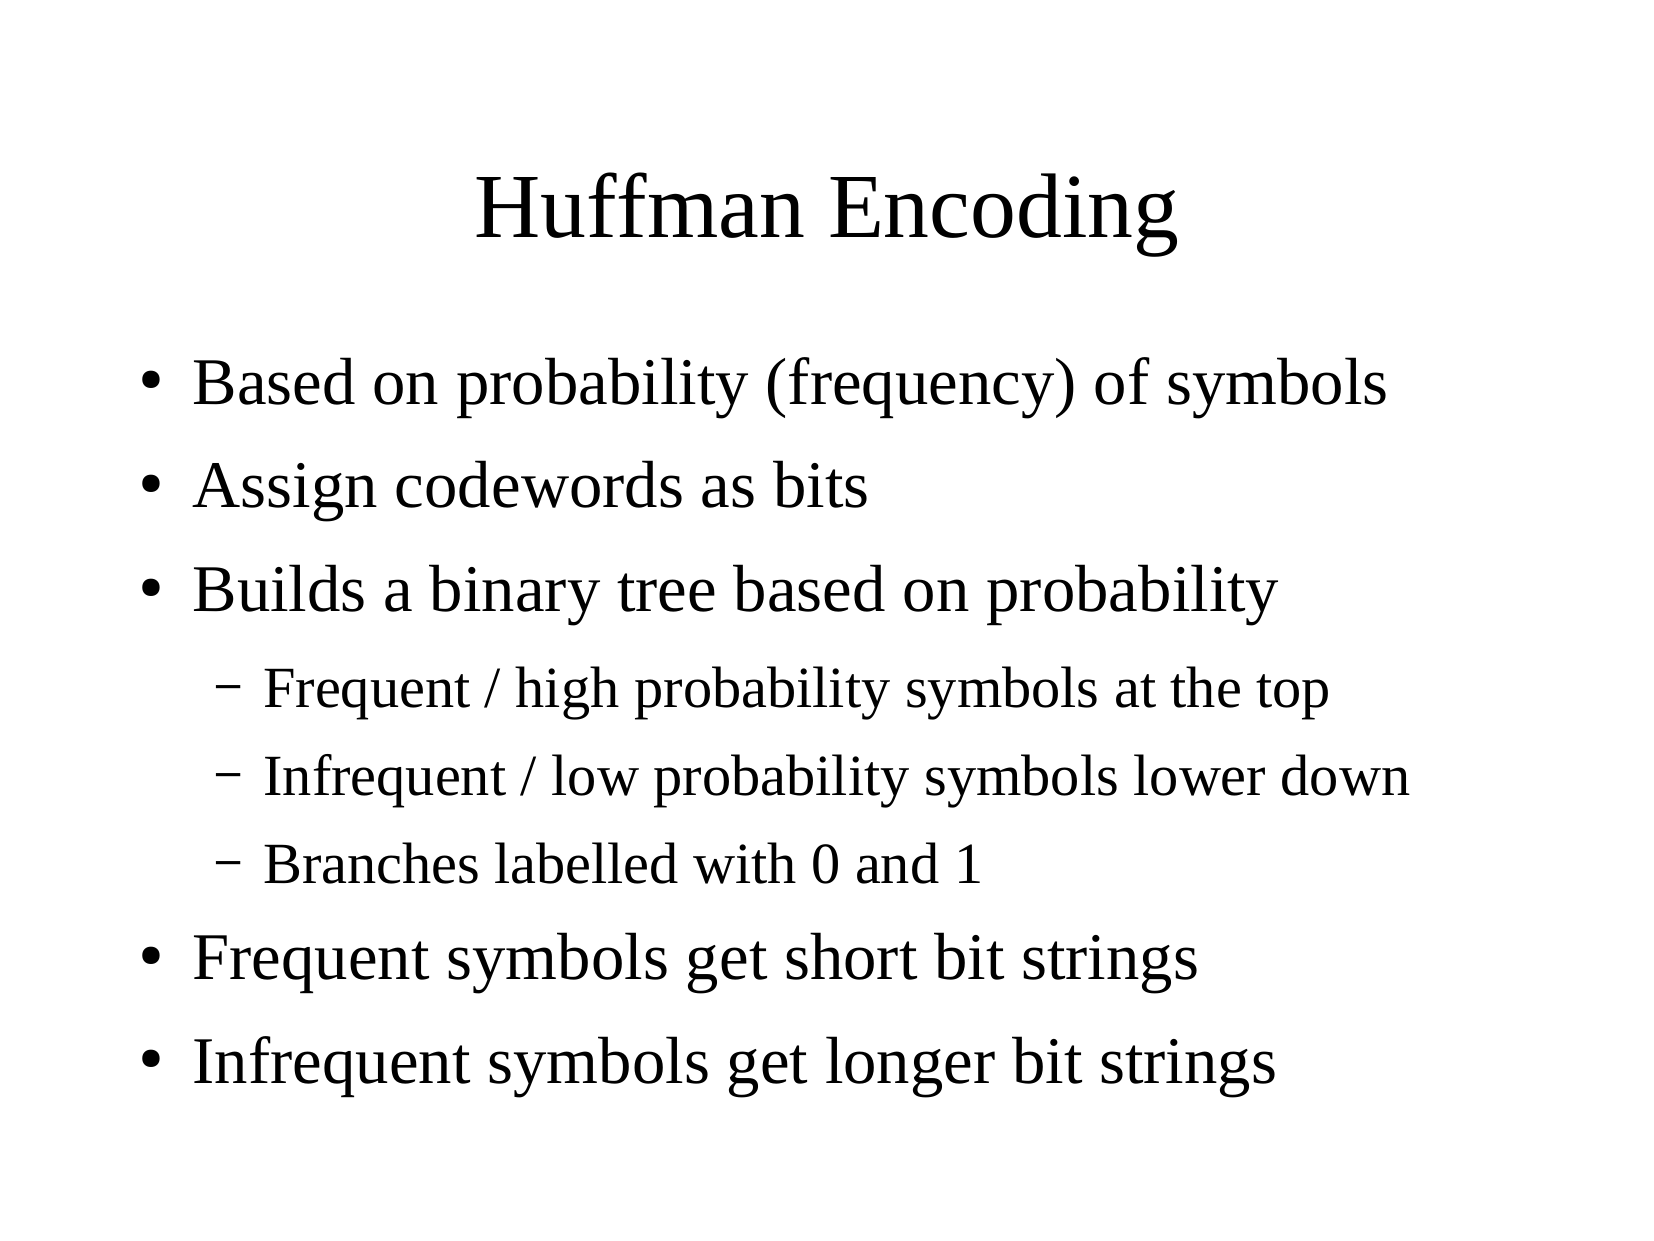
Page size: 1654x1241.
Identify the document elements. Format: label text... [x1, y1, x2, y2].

list Based on probability (frequency) of symbols Assign codewords as bits Builds a binary tree based on probability Frequent / high probability symbols at the top Infrequent / low probability symbols lower down Branches labelled with 0 and 1 Frequent symbols get short bit strings Infrequent symbols get longer bit strings [121, 344, 1534, 1127]
title Huffman Encoding [121, 102, 1534, 311]
